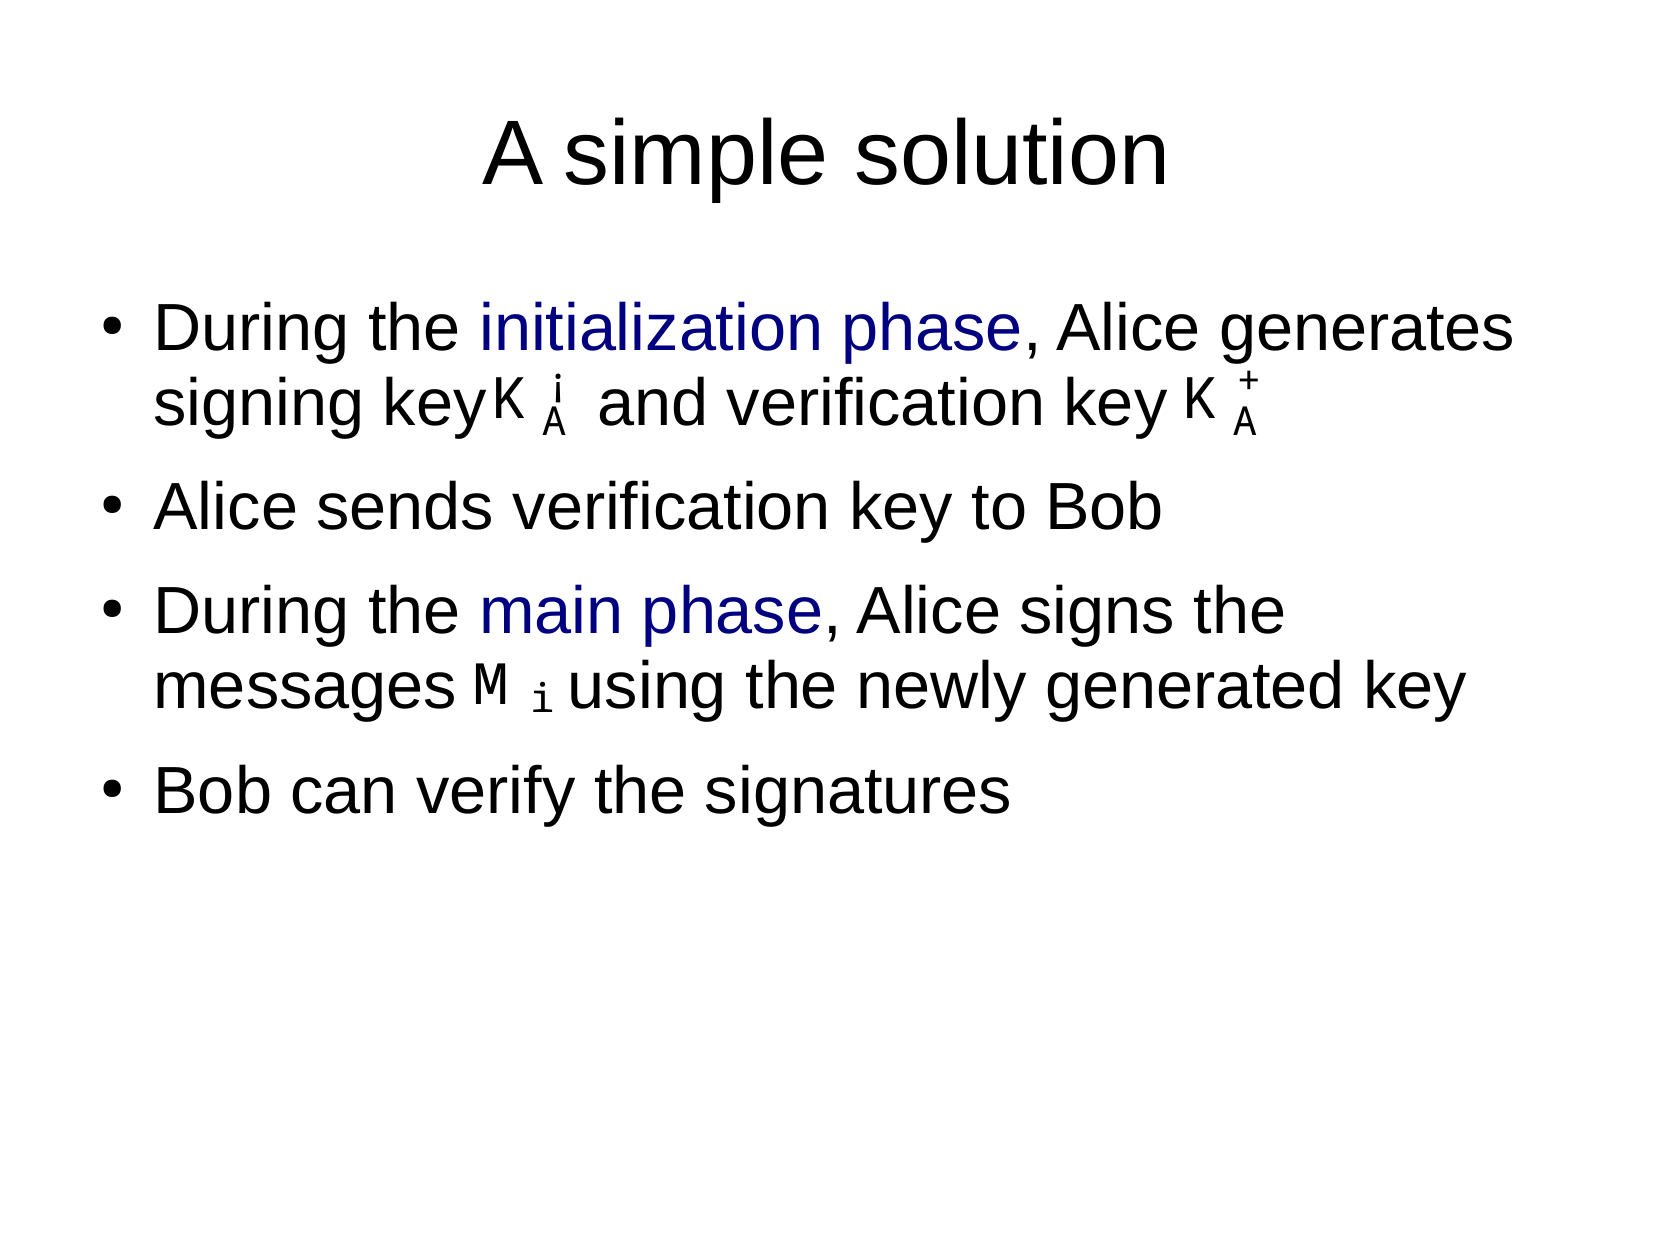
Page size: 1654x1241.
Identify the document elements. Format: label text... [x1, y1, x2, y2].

list During the initialization phase, Alice generates signing key and verification key Alice sends verification key to Bob During the main phase, Alice signs the messages using the newly generated key Bob can verify the signatures [82, 290, 1571, 1109]
picture [1178, 364, 1279, 444]
picture [469, 660, 557, 718]
title A simple solution [82, 49, 1571, 257]
picture [488, 364, 594, 444]
